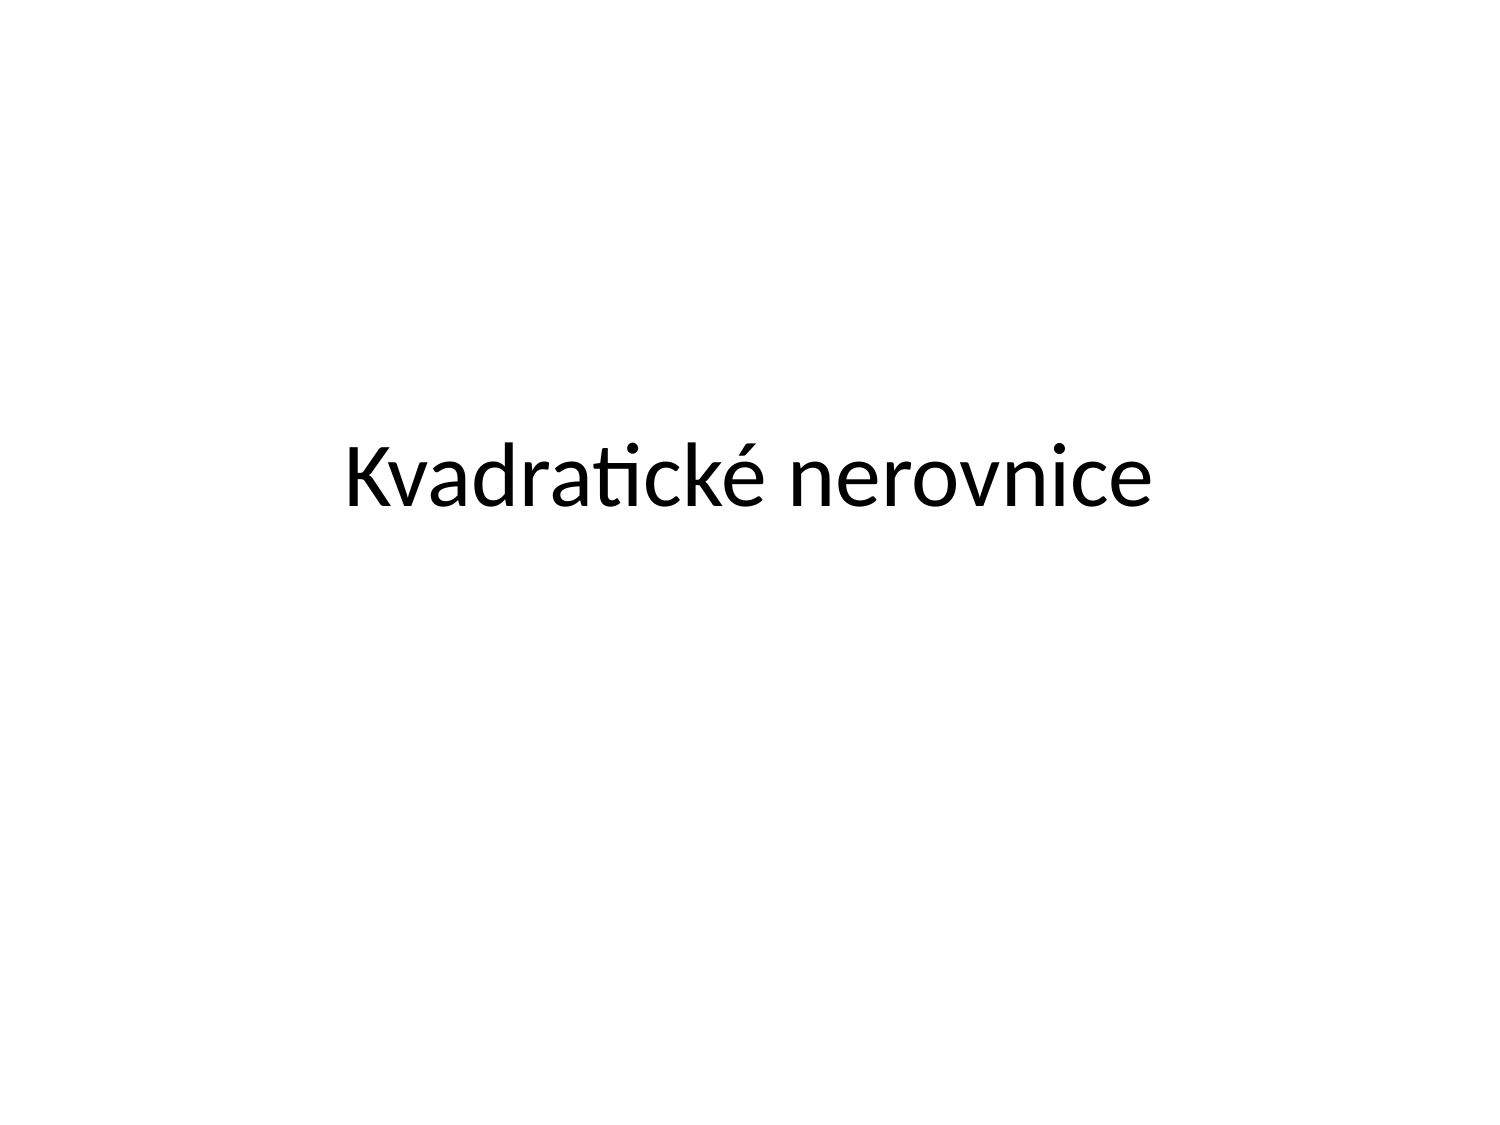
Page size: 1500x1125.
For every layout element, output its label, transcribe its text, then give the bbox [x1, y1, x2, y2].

title Kvadratické nerovnice [112, 349, 1388, 591]
